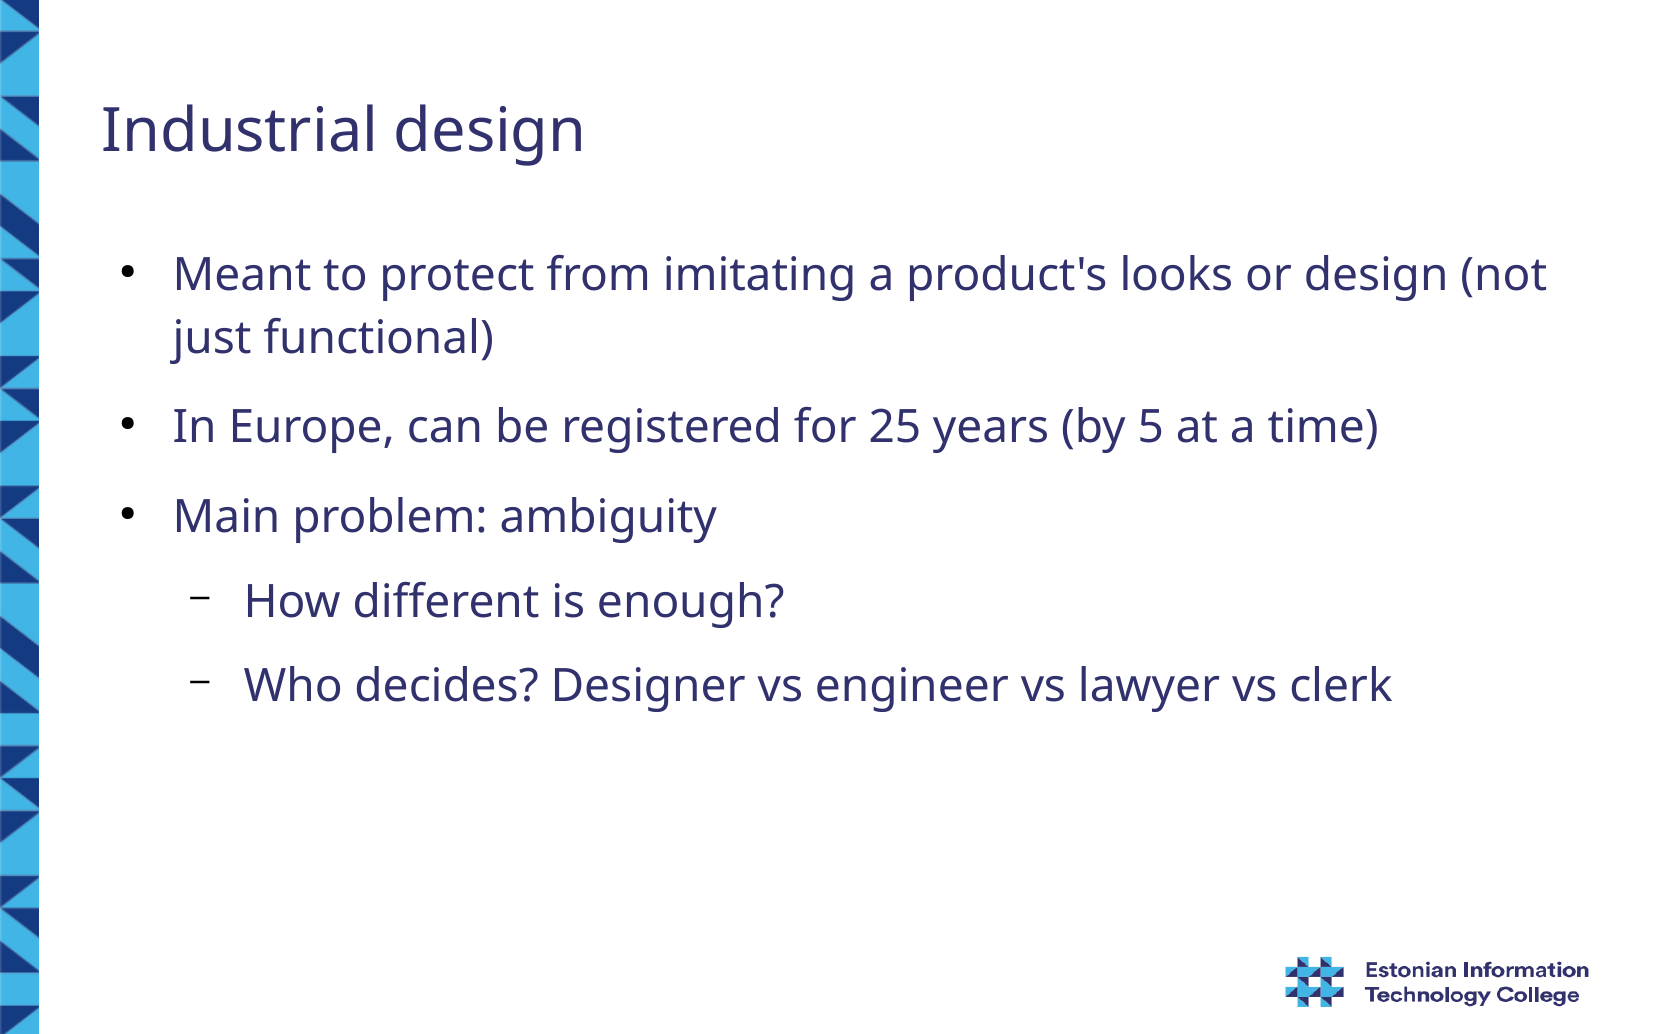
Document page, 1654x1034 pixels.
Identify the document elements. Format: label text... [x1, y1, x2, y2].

title Industrial design [101, 41, 1224, 214]
list Meant to protect from imitating a product's looks or design (not just functional) In Europe, can be registered for 25 years (by 5 at a time) Main problem: ambiguity How different is enough? Who decides? Designer vs engineer vs lawyer vs clerk [101, 241, 1591, 924]
